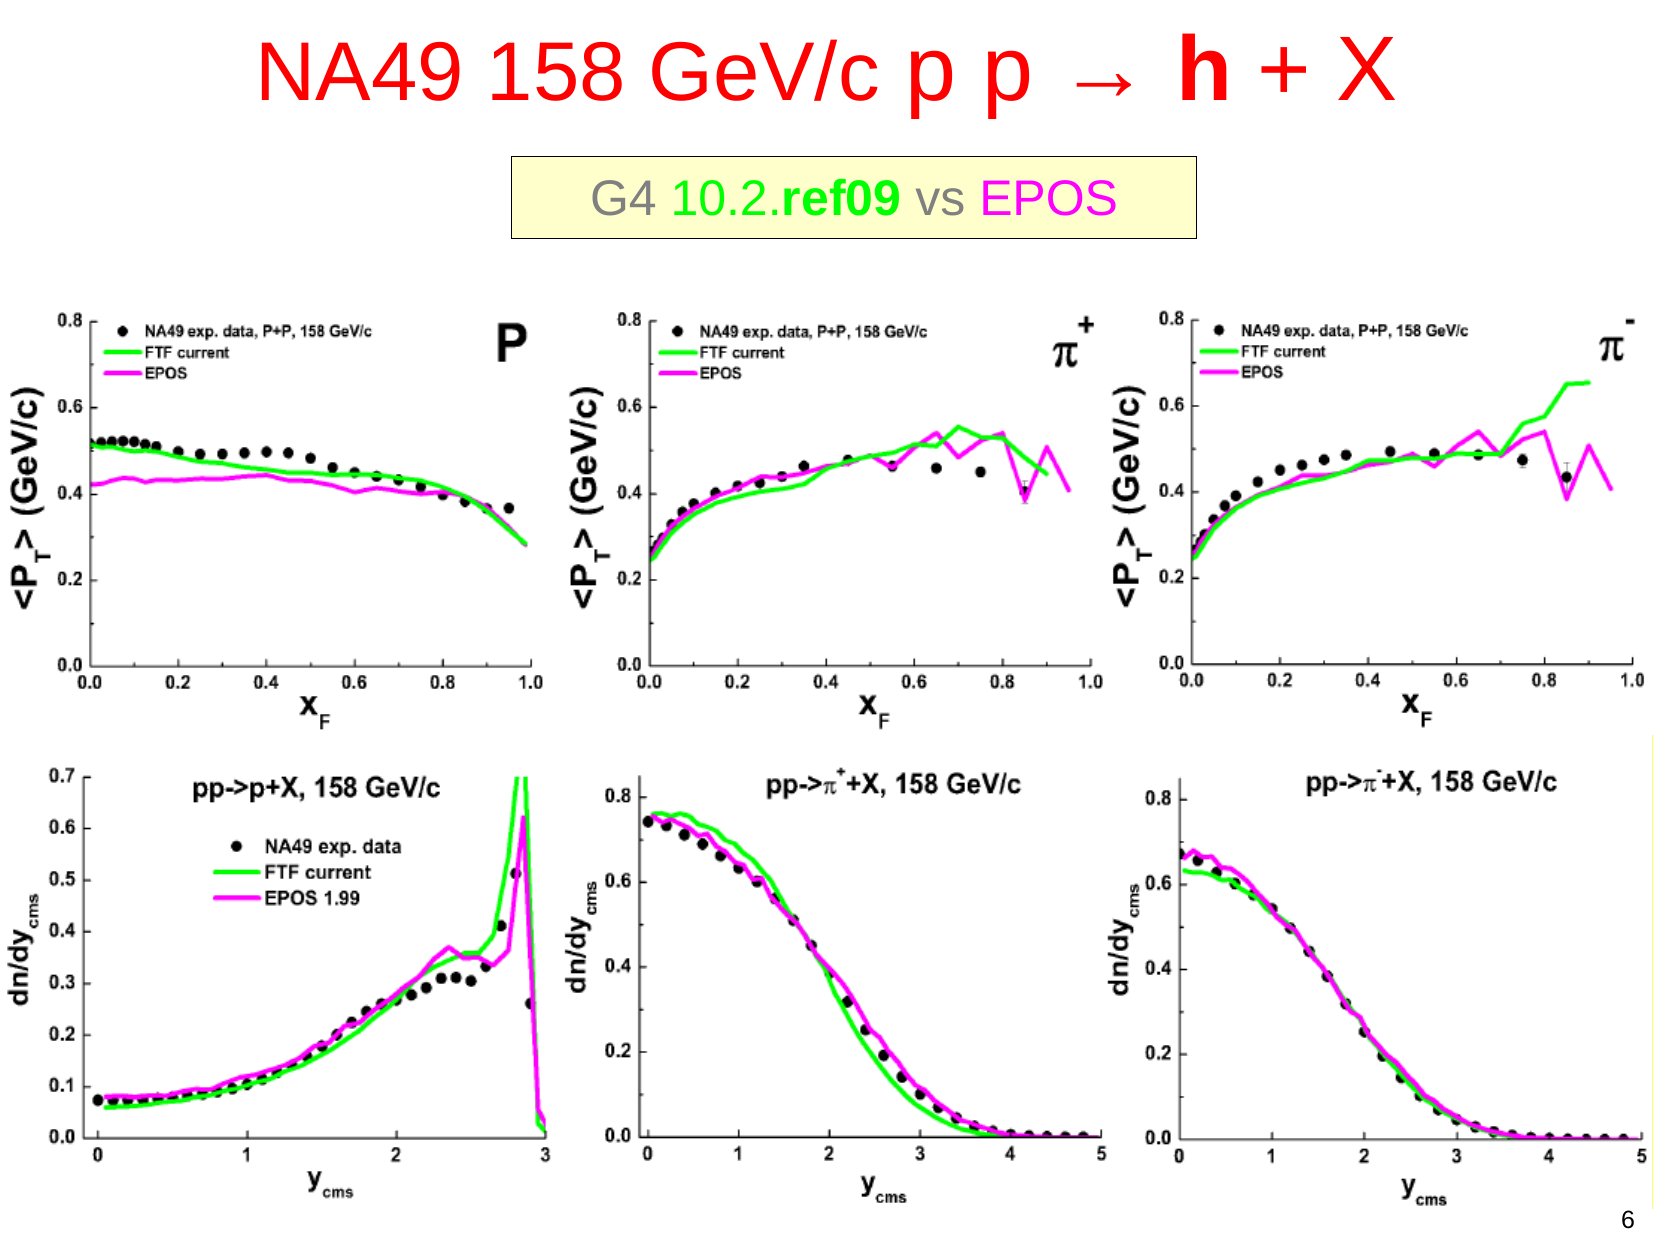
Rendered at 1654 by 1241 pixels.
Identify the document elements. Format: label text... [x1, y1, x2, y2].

picture [6, 735, 1654, 1209]
picture [6, 278, 1651, 731]
text_box 6 [1607, 1200, 1649, 1239]
title NA49 158 GeV/c p p → h + X [0, 9, 1654, 129]
text_box G4 10.2.ref09 vs EPOS [511, 156, 1197, 239]
